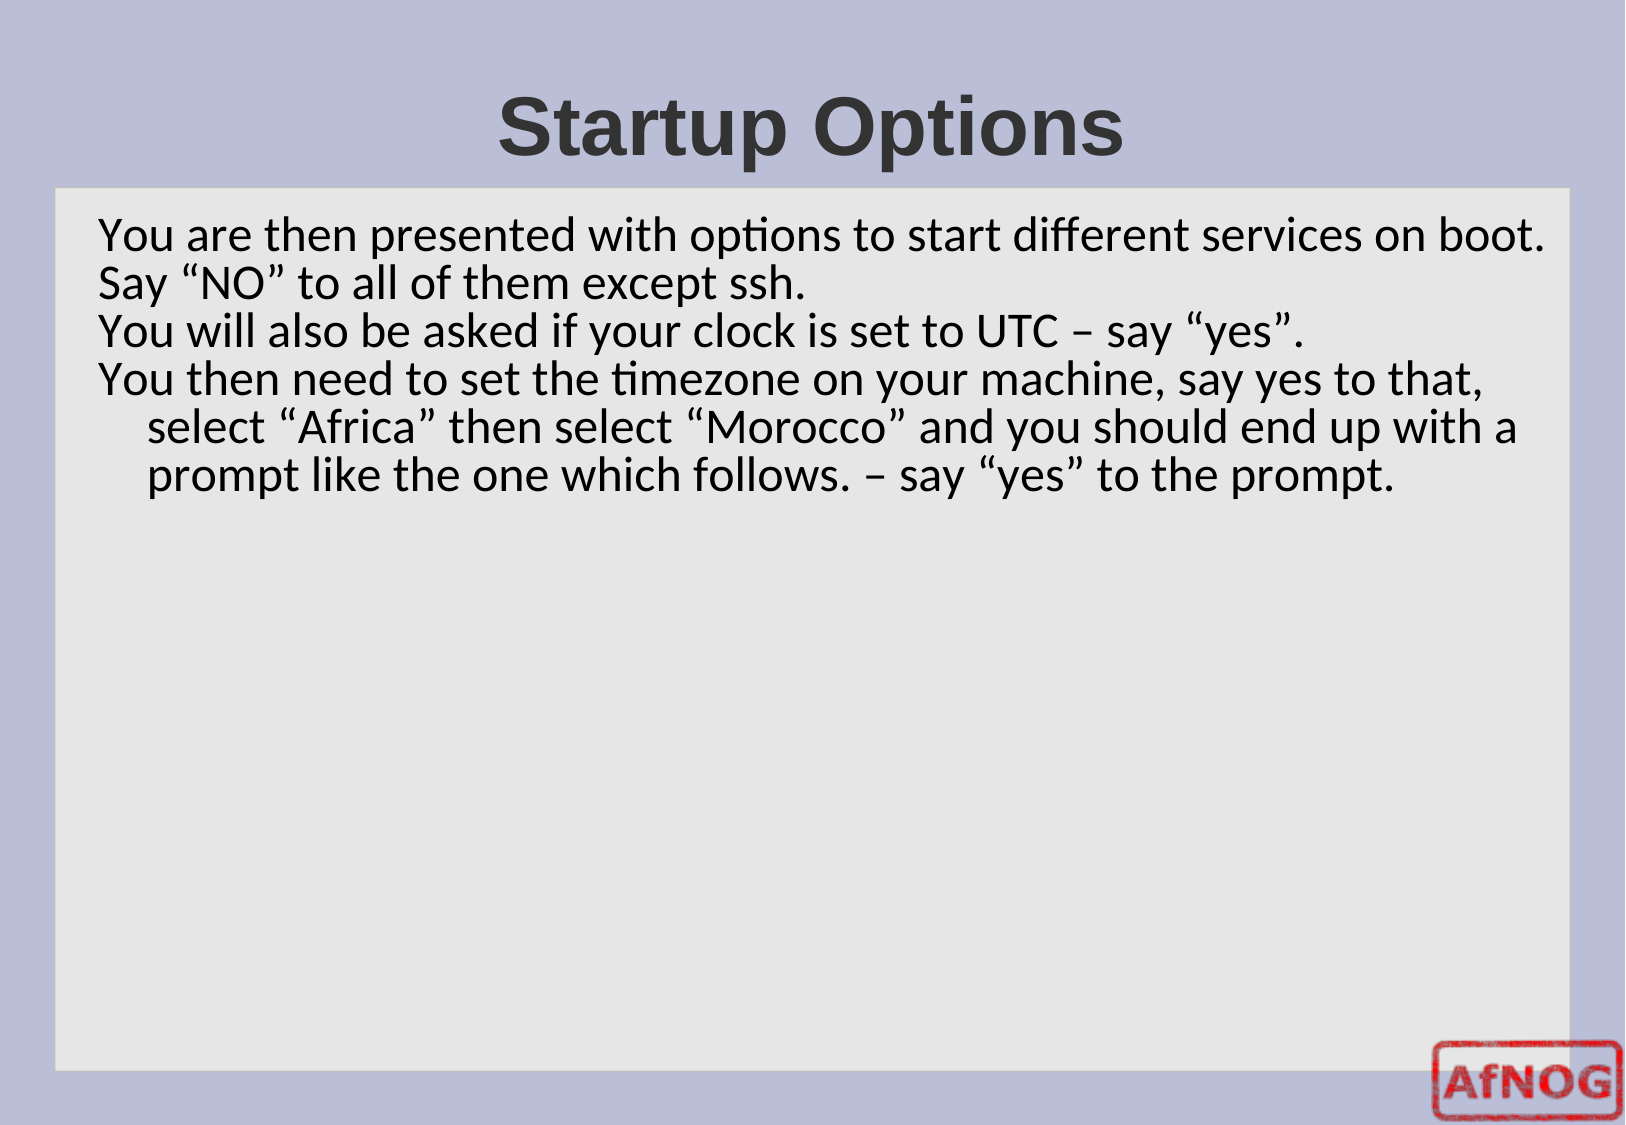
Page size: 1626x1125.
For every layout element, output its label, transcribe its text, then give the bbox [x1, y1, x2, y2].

title Startup Options [54, 44, 1571, 215]
picture [1430, 1038, 1626, 1125]
list You are then presented with options to start different services on boot. Say “NO” to all of them except ssh. You will also be asked if your clock is set to UTC – say “yes”. You then need to set the timezone on your machine, say yes to that, select “Africa” then select “Morocco” and you should end up with a prompt like the one which follows. – say “yes” to the prompt. [82, 214, 1560, 1045]
